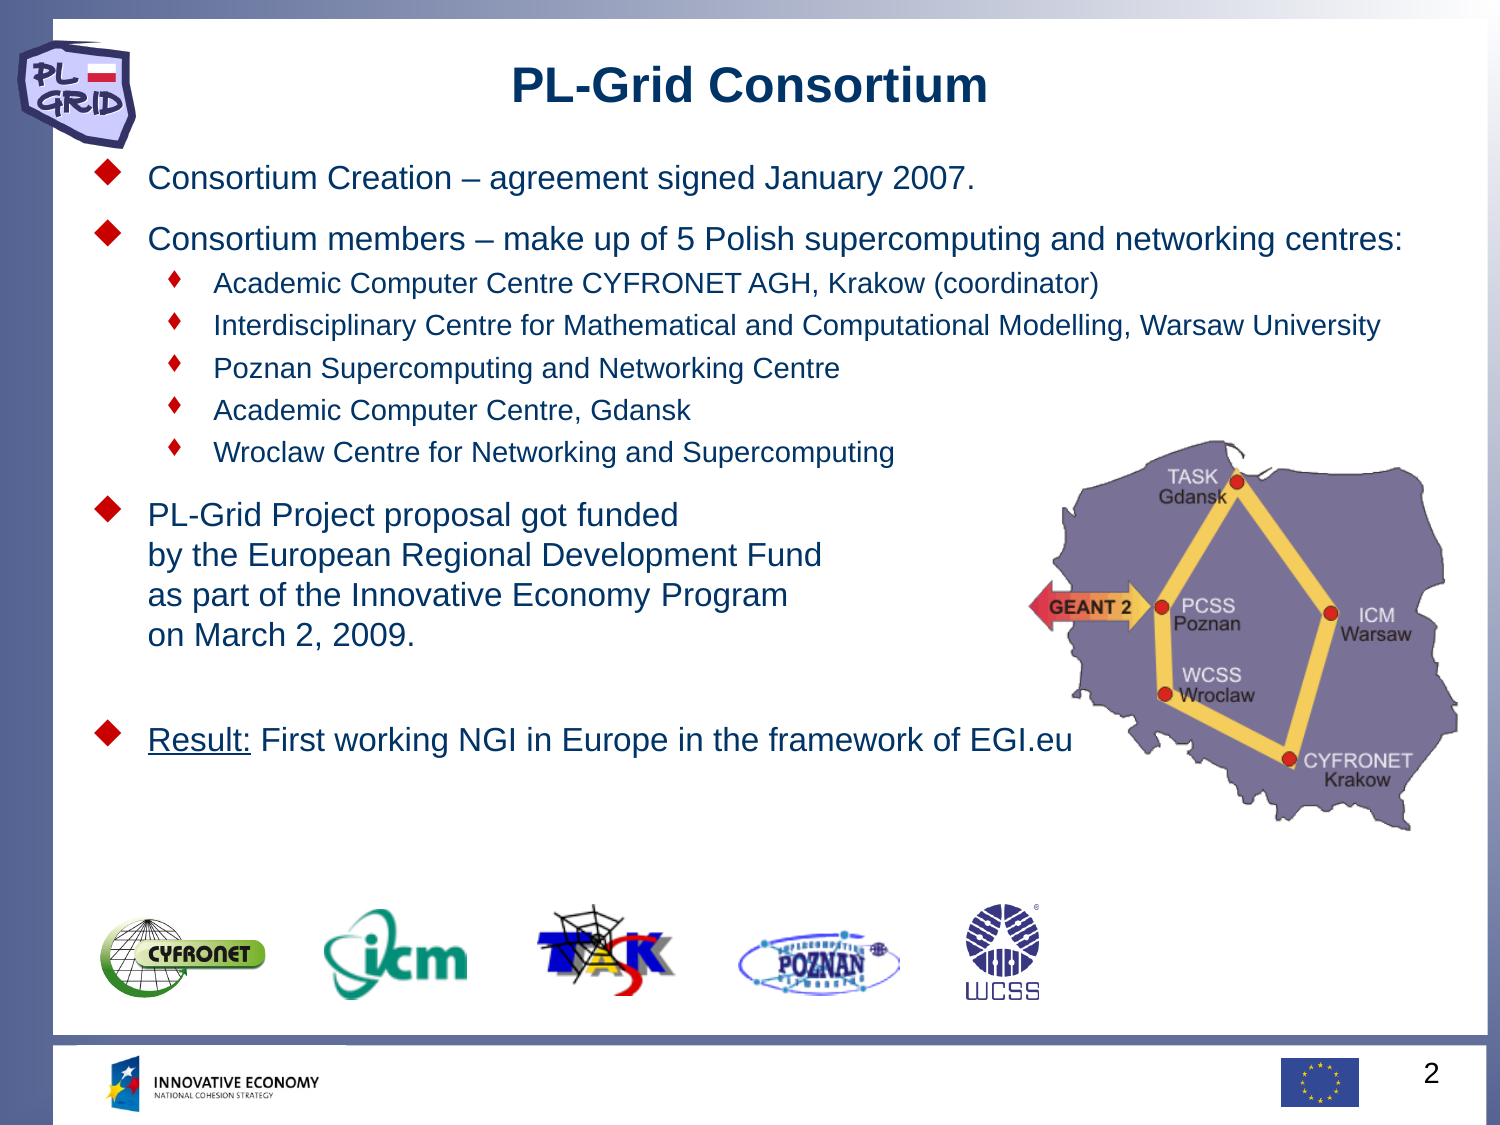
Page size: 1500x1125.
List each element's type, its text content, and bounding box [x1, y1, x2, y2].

text_box <numer> [1104, 1046, 1455, 1125]
title PL-Grid Consortium [75, 45, 1426, 149]
list Consortium Creation – agreement signed January 2007. Consortium members – make up of 5 Polish supercomputing and networking centres: Academic Computer Centre CYFRONET AGH, Krakow (coordinator) Interdisciplinary Centre for Mathematical and Computational Modelling, Warsaw University Poznan Supercomputing and Networking Centre Academic Computer Centre, Gdansk Wroclaw Centre for Networking and Supercomputing PL-Grid Project proposal got funded by the European Regional Development Fund as part of the Innovative Economy Program on March 2, 2009. Result: First working NGI in Europe in the framework of EGI.eu [76, 148, 1447, 893]
picture [0, 0, 1500, 1125]
